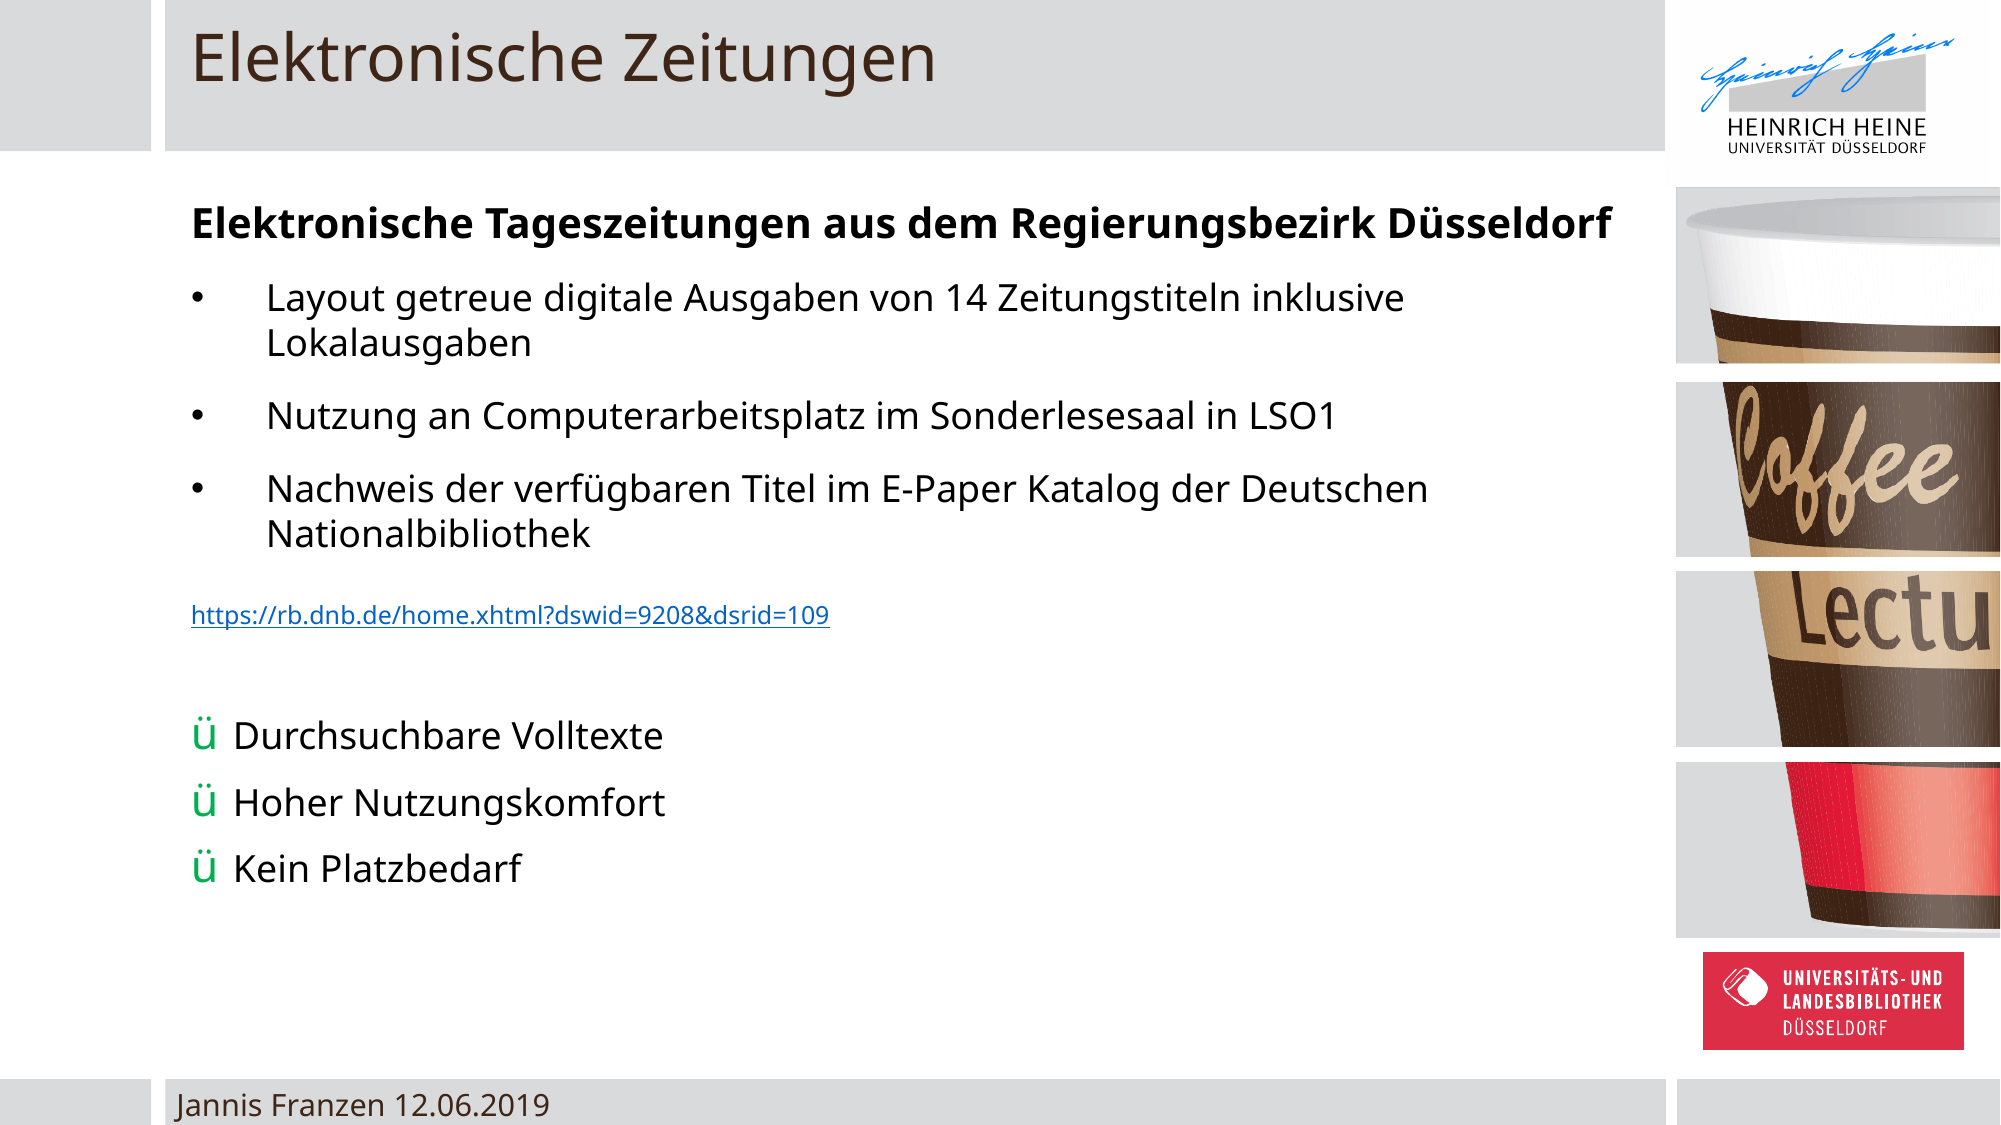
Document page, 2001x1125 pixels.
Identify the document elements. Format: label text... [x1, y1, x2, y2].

picture [1665, 0, 2001, 938]
text_box Elektronische Tageszeitungen aus dem Regierungsbezirk Düsseldorf Layout getreue digitale Ausgaben von 14 Zeitungstiteln inklusive Lokalausgaben Nutzung an Computerarbeitsplatz im Sonderlesesaal in LSO1 Nachweis der verfügbaren Titel im E-Paper Katalog der Deutschen Nationalbibliothek https://rb.dnb.de/home.xhtml?dswid=9208&dsrid=109 ü Durchsuchbare Volltexte ü Hoher Nutzungskomfort ü Kein Platzbedarf [176, 189, 1654, 1001]
text_box Jannis Franzen 12.06.2019 [176, 1080, 1654, 1123]
text_box Elektronische Zeitungen [176, 7, 1654, 102]
